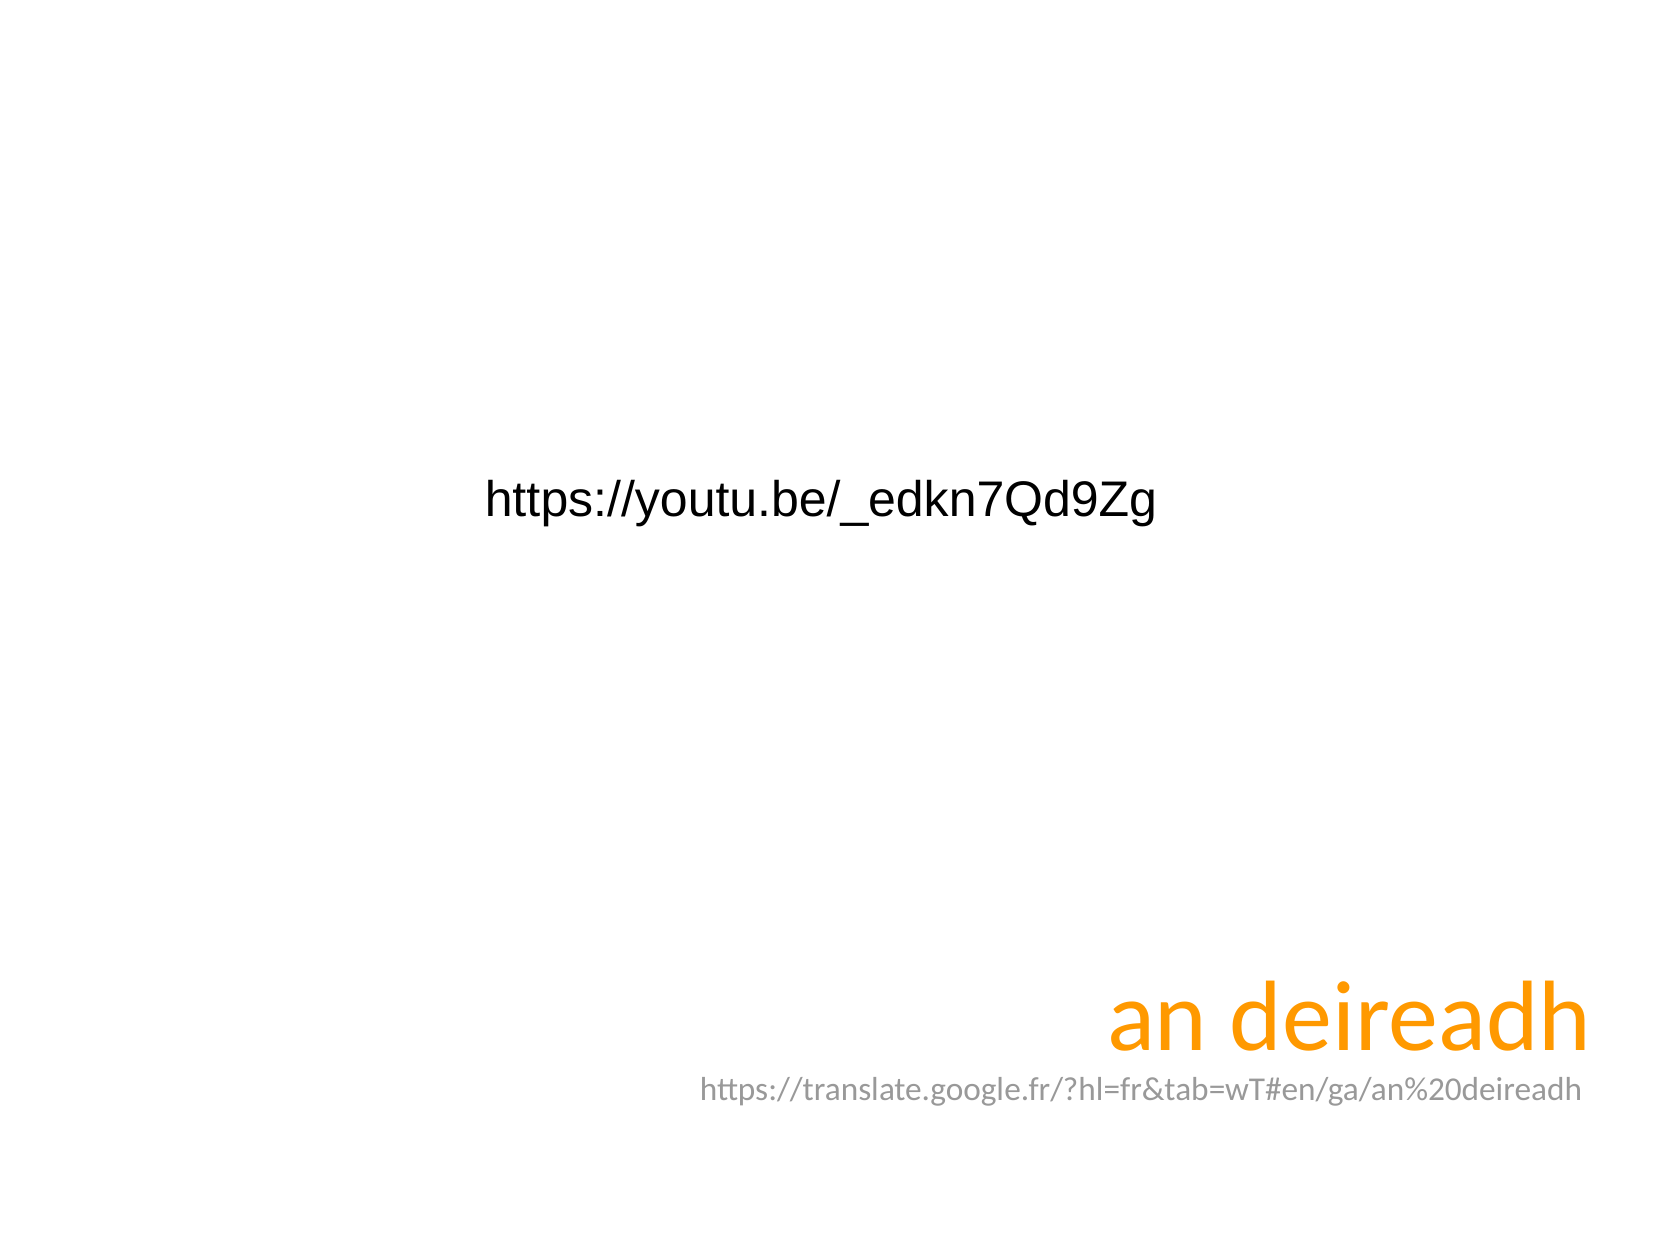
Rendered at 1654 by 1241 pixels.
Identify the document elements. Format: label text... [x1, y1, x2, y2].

text_box https://youtu.be/_edkn7Qd9Zg [469, 464, 1241, 591]
text_box an deireadh https://translate.google.fr/?hl=fr&tab=wT#en/ga/an%20deireadh [685, 968, 1607, 1149]
